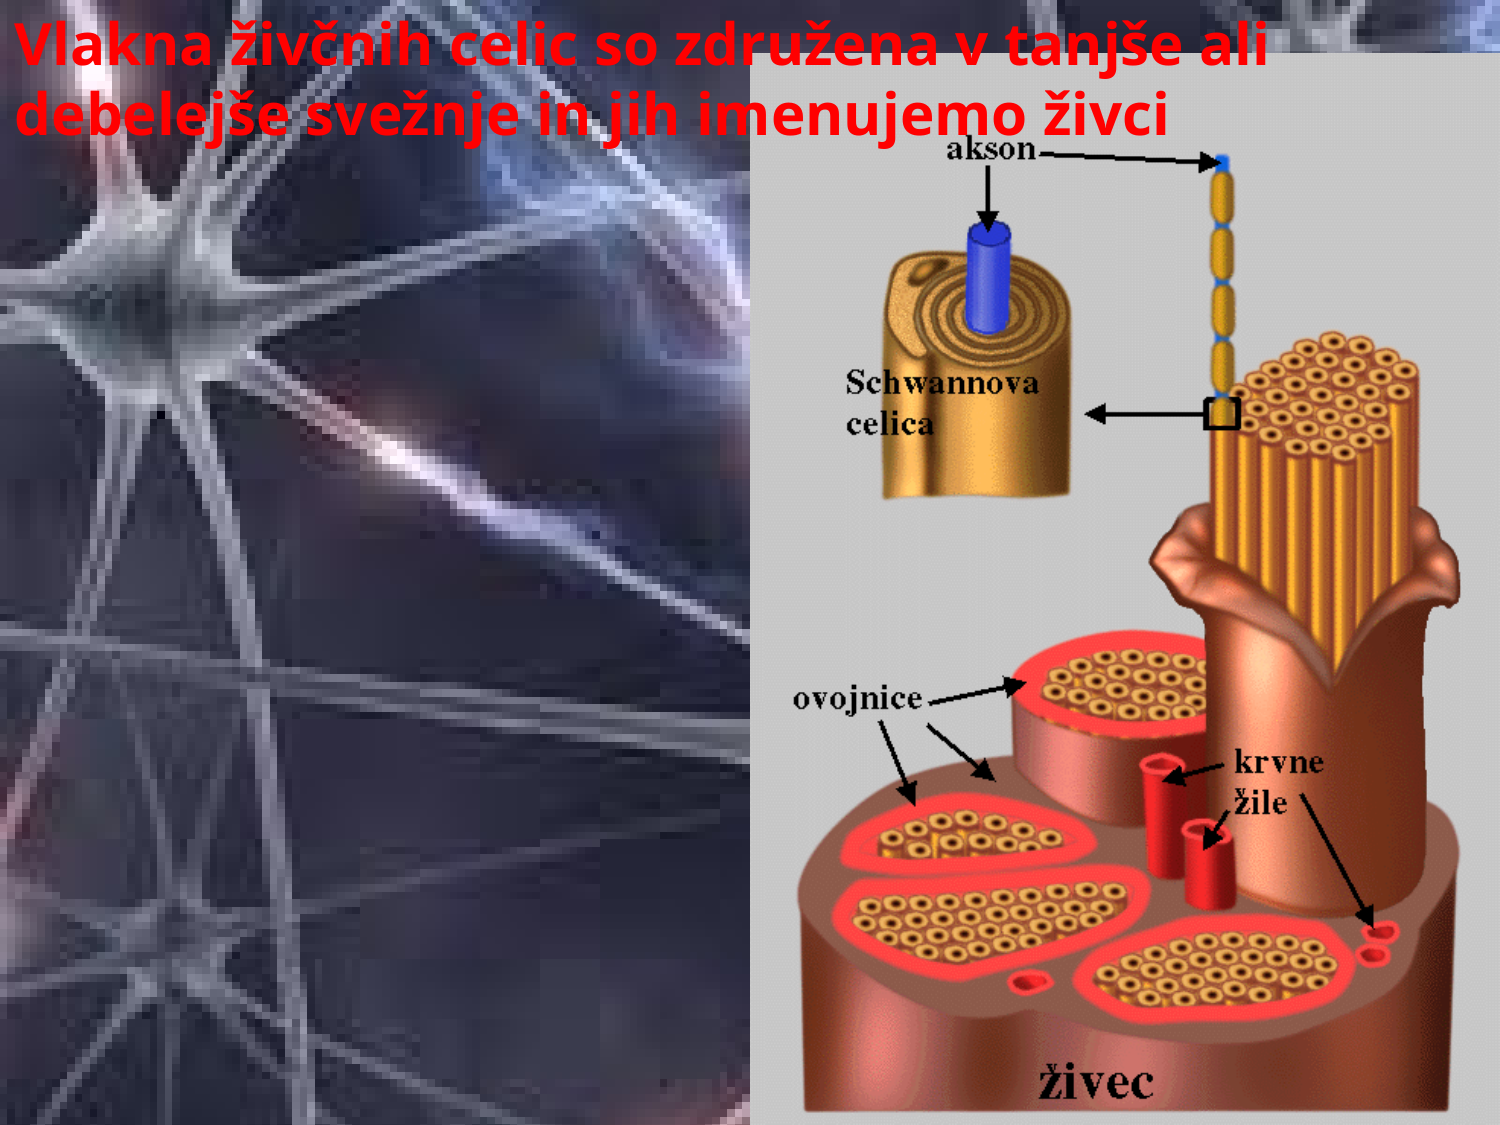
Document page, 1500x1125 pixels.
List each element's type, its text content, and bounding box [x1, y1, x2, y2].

text_box Vlakna živčnih celic so združena v tanjše ali debelejše svežnje in jih imenujemo živci [0, 0, 1500, 155]
picture [0, 155, 1500, 1125]
